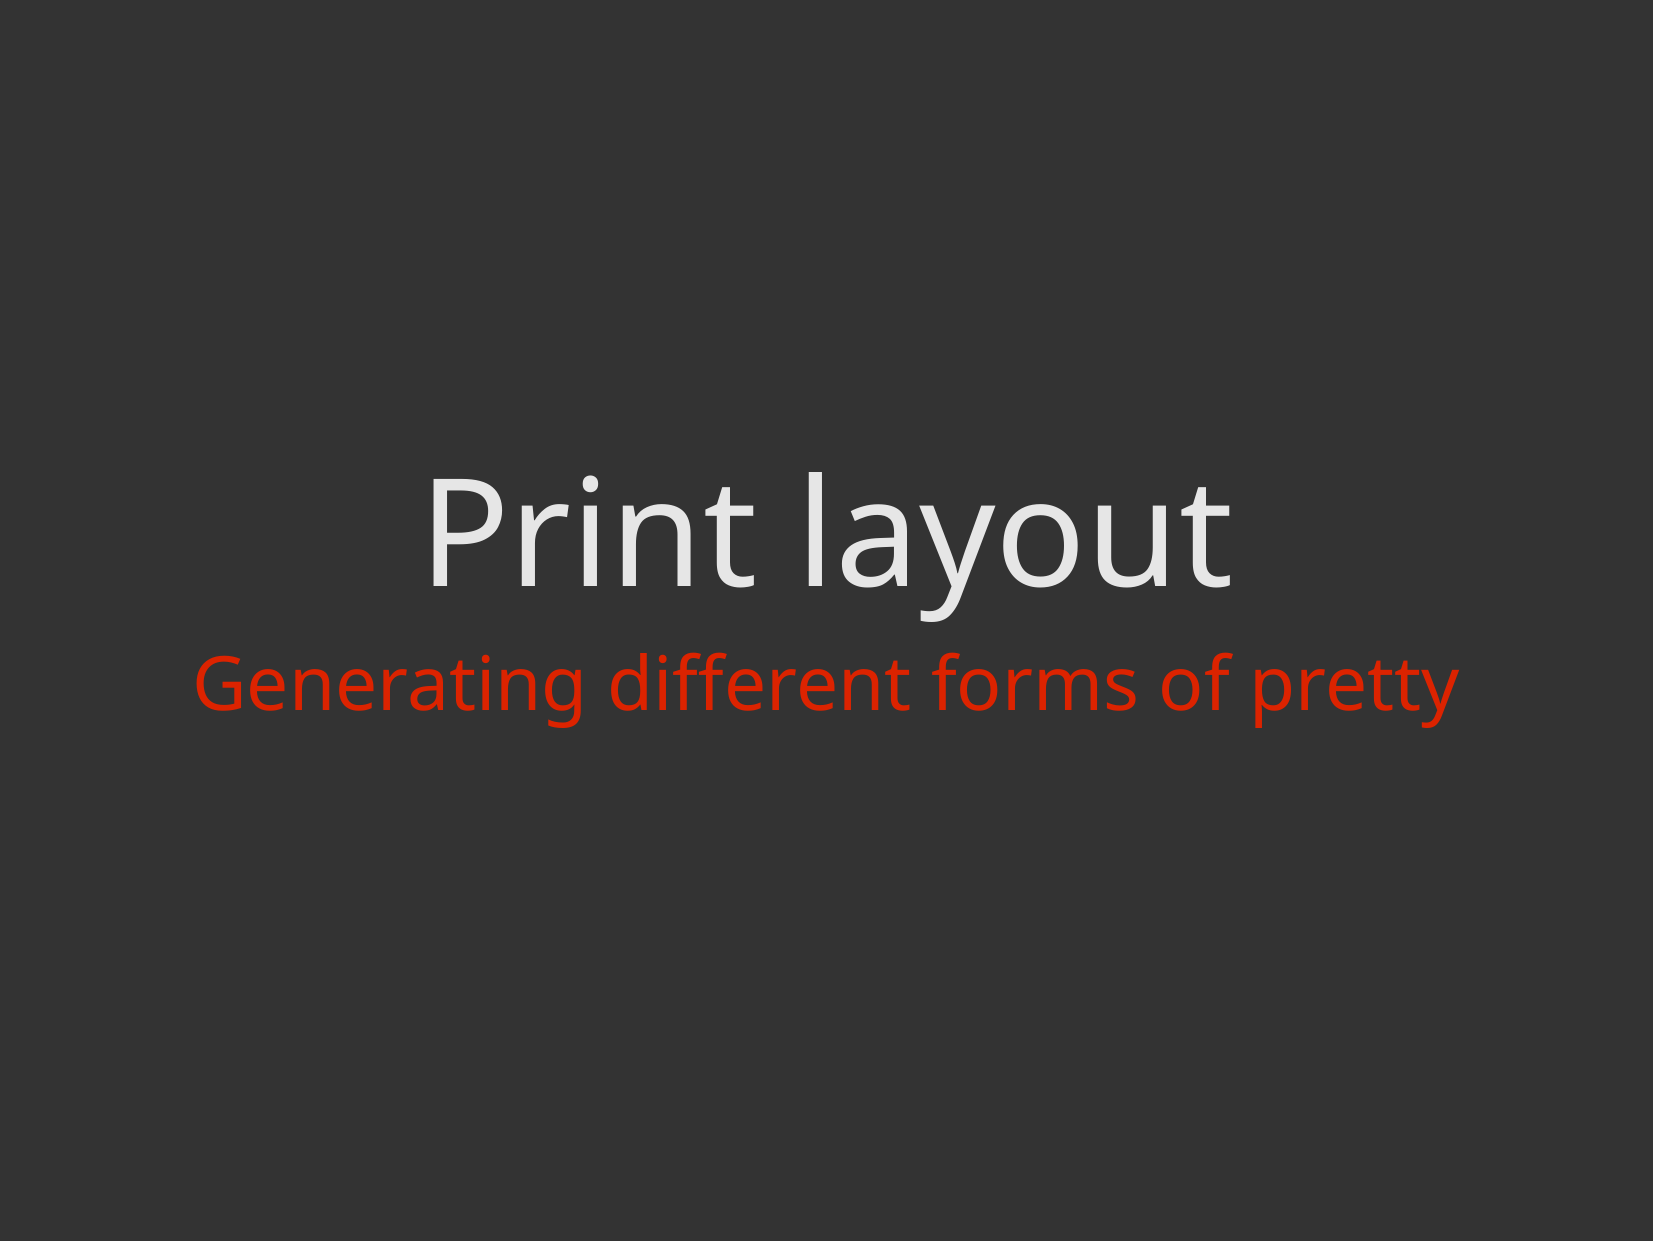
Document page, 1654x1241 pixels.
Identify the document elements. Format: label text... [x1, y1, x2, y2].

subtitle Print layout Generating different forms of pretty [82, 56, 1571, 1102]
